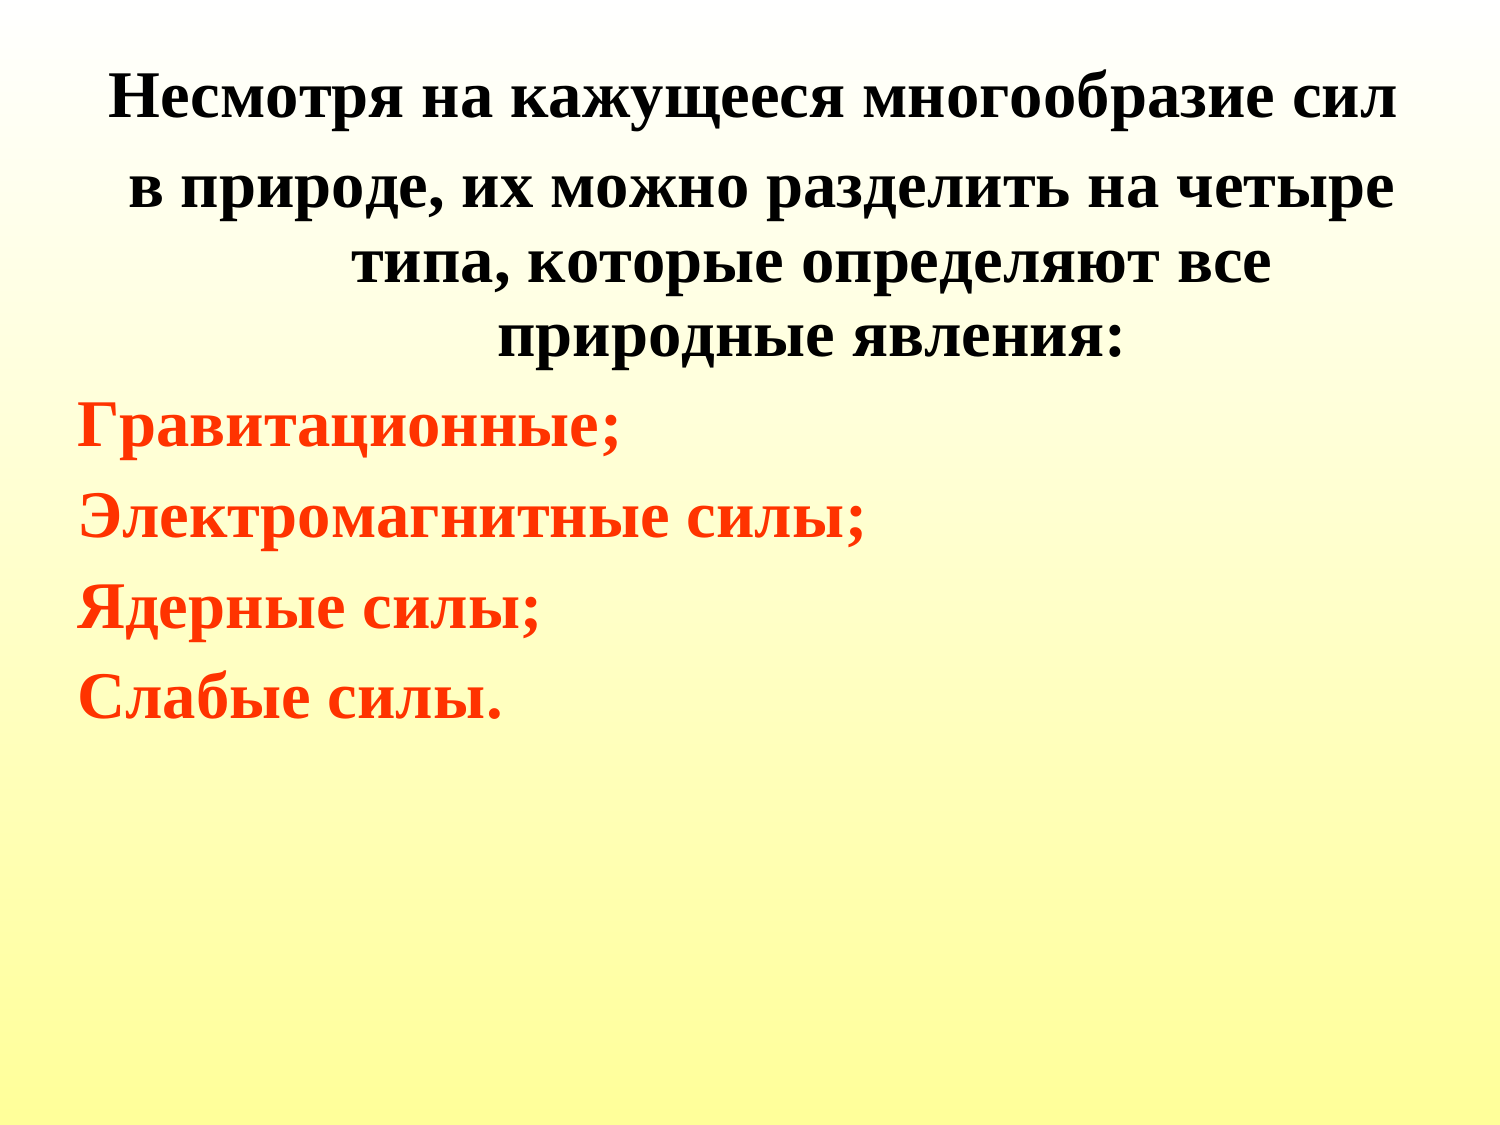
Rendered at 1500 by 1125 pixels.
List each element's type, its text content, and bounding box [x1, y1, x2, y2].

list Несмотря на кажущееся многообразие сил в природе, их можно разделить на четыре типа, которые определяют все природные явления: Гравитационные; Электромагнитные силы; Ядерные силы; Слабые силы. [62, 50, 1463, 935]
